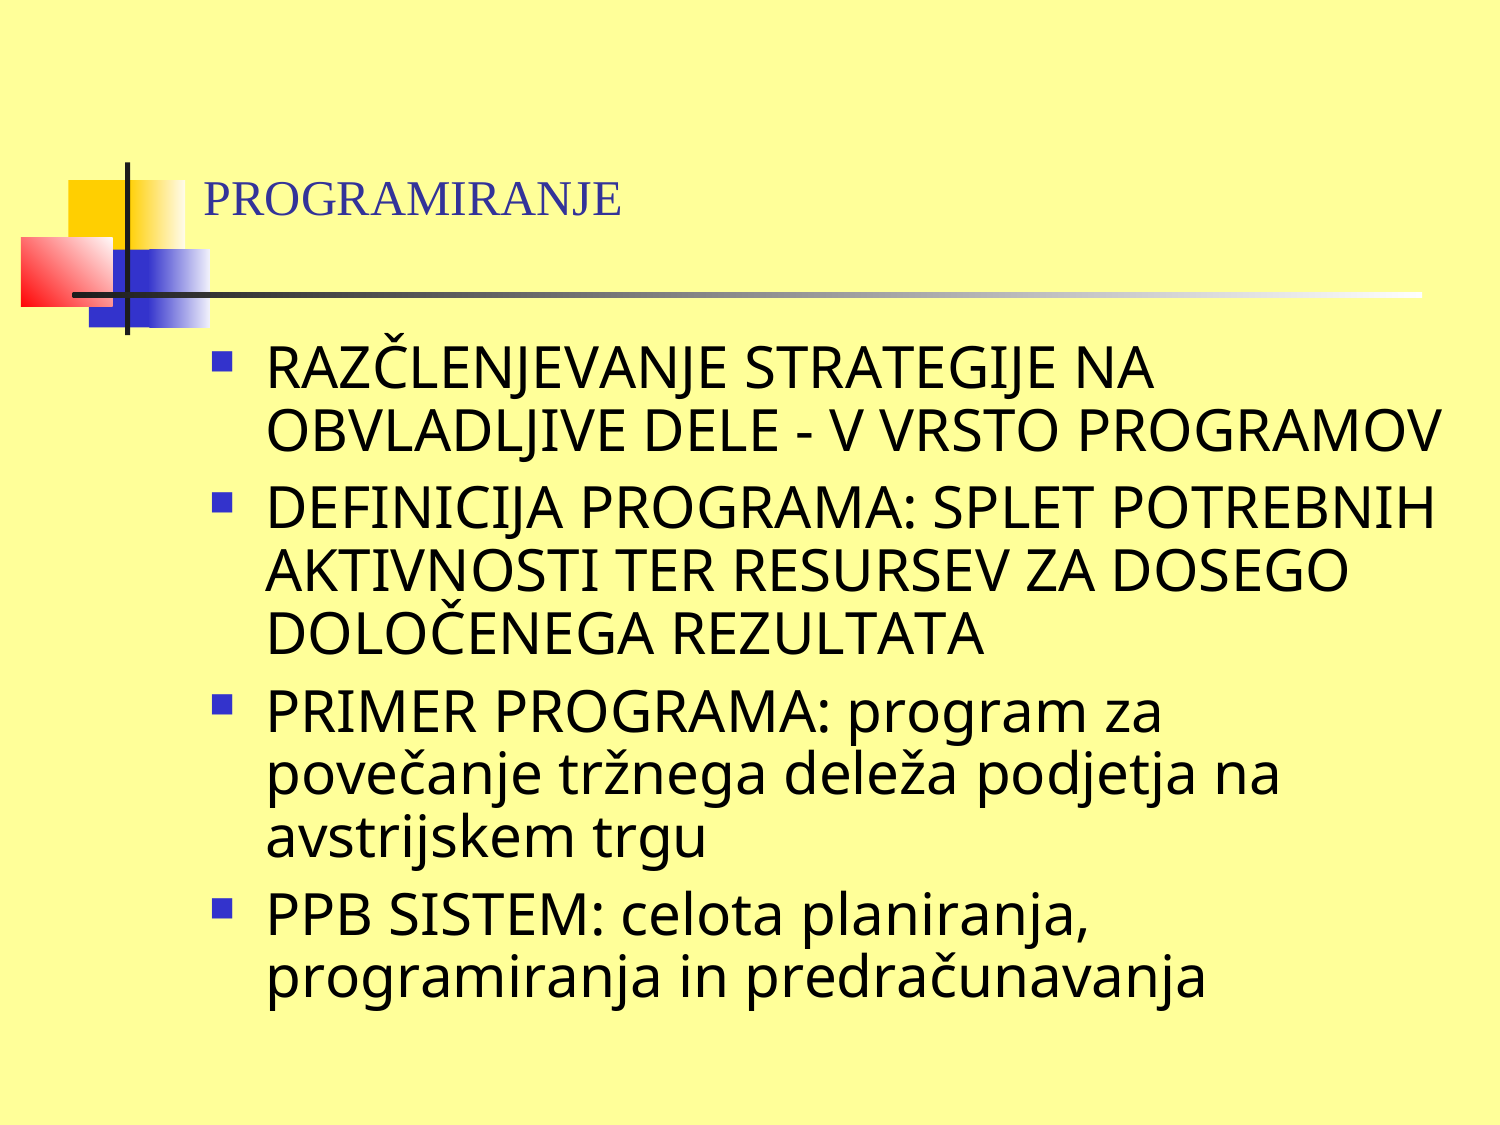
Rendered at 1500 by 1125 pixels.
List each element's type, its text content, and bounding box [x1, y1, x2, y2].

title PROGRAMIRANJE [188, 101, 1468, 289]
list RAZČLENJEVANJE STRATEGIJE NA OBVLADLJIVE DELE - V VRSTO PROGRAMOV DEFINICIJA PROGRAMA: SPLET POTREBNIH AKTIVNOSTI TER RESURSEV ZA DOSEGO DOLOČENEGA REZULTATA PRIMER PROGRAMA: program za povečanje tržnega deleža podjetja na avstrijskem trgu PPB SISTEM: celota planiranja, programiranja in predračunavanja [193, 331, 1469, 1007]
